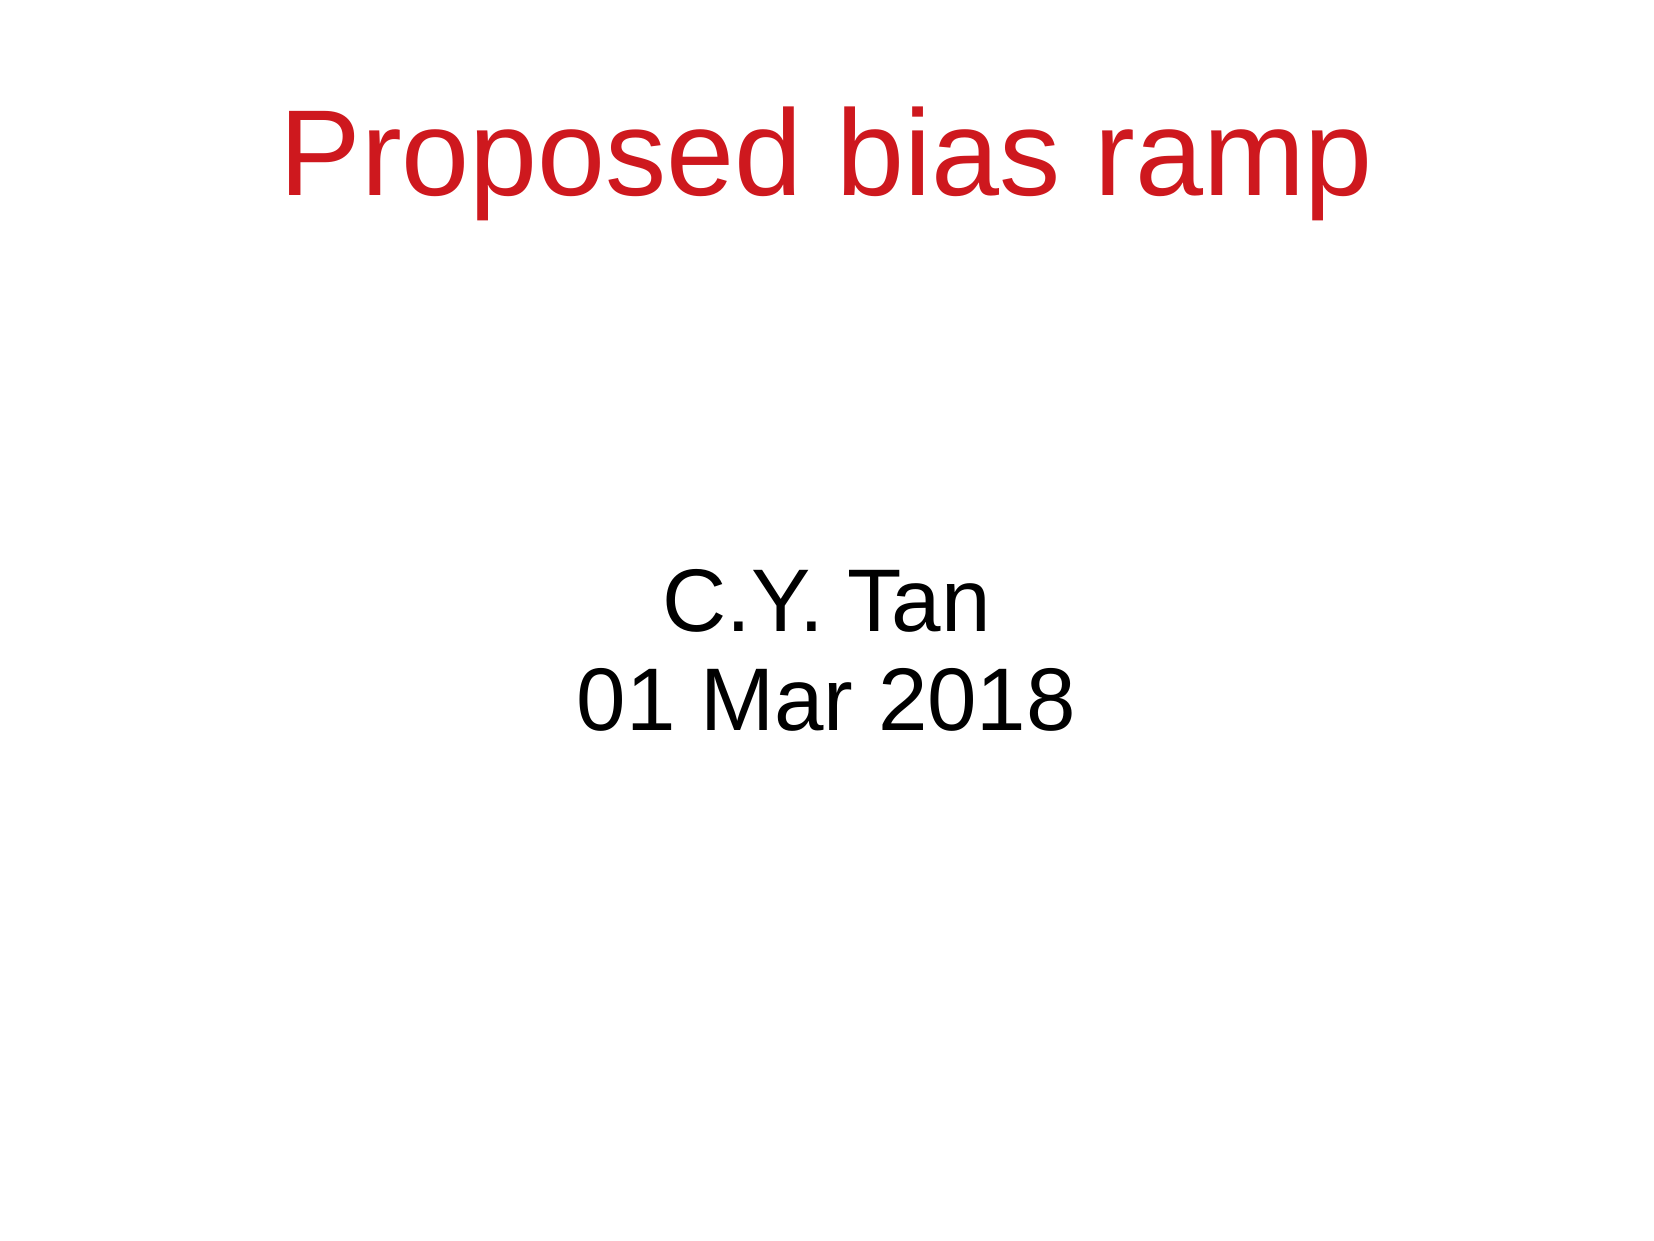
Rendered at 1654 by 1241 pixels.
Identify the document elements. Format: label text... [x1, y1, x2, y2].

subtitle C.Y. Tan 01 Mar 2018 [82, 290, 1571, 1010]
title Proposed bias ramp [82, 49, 1571, 257]
